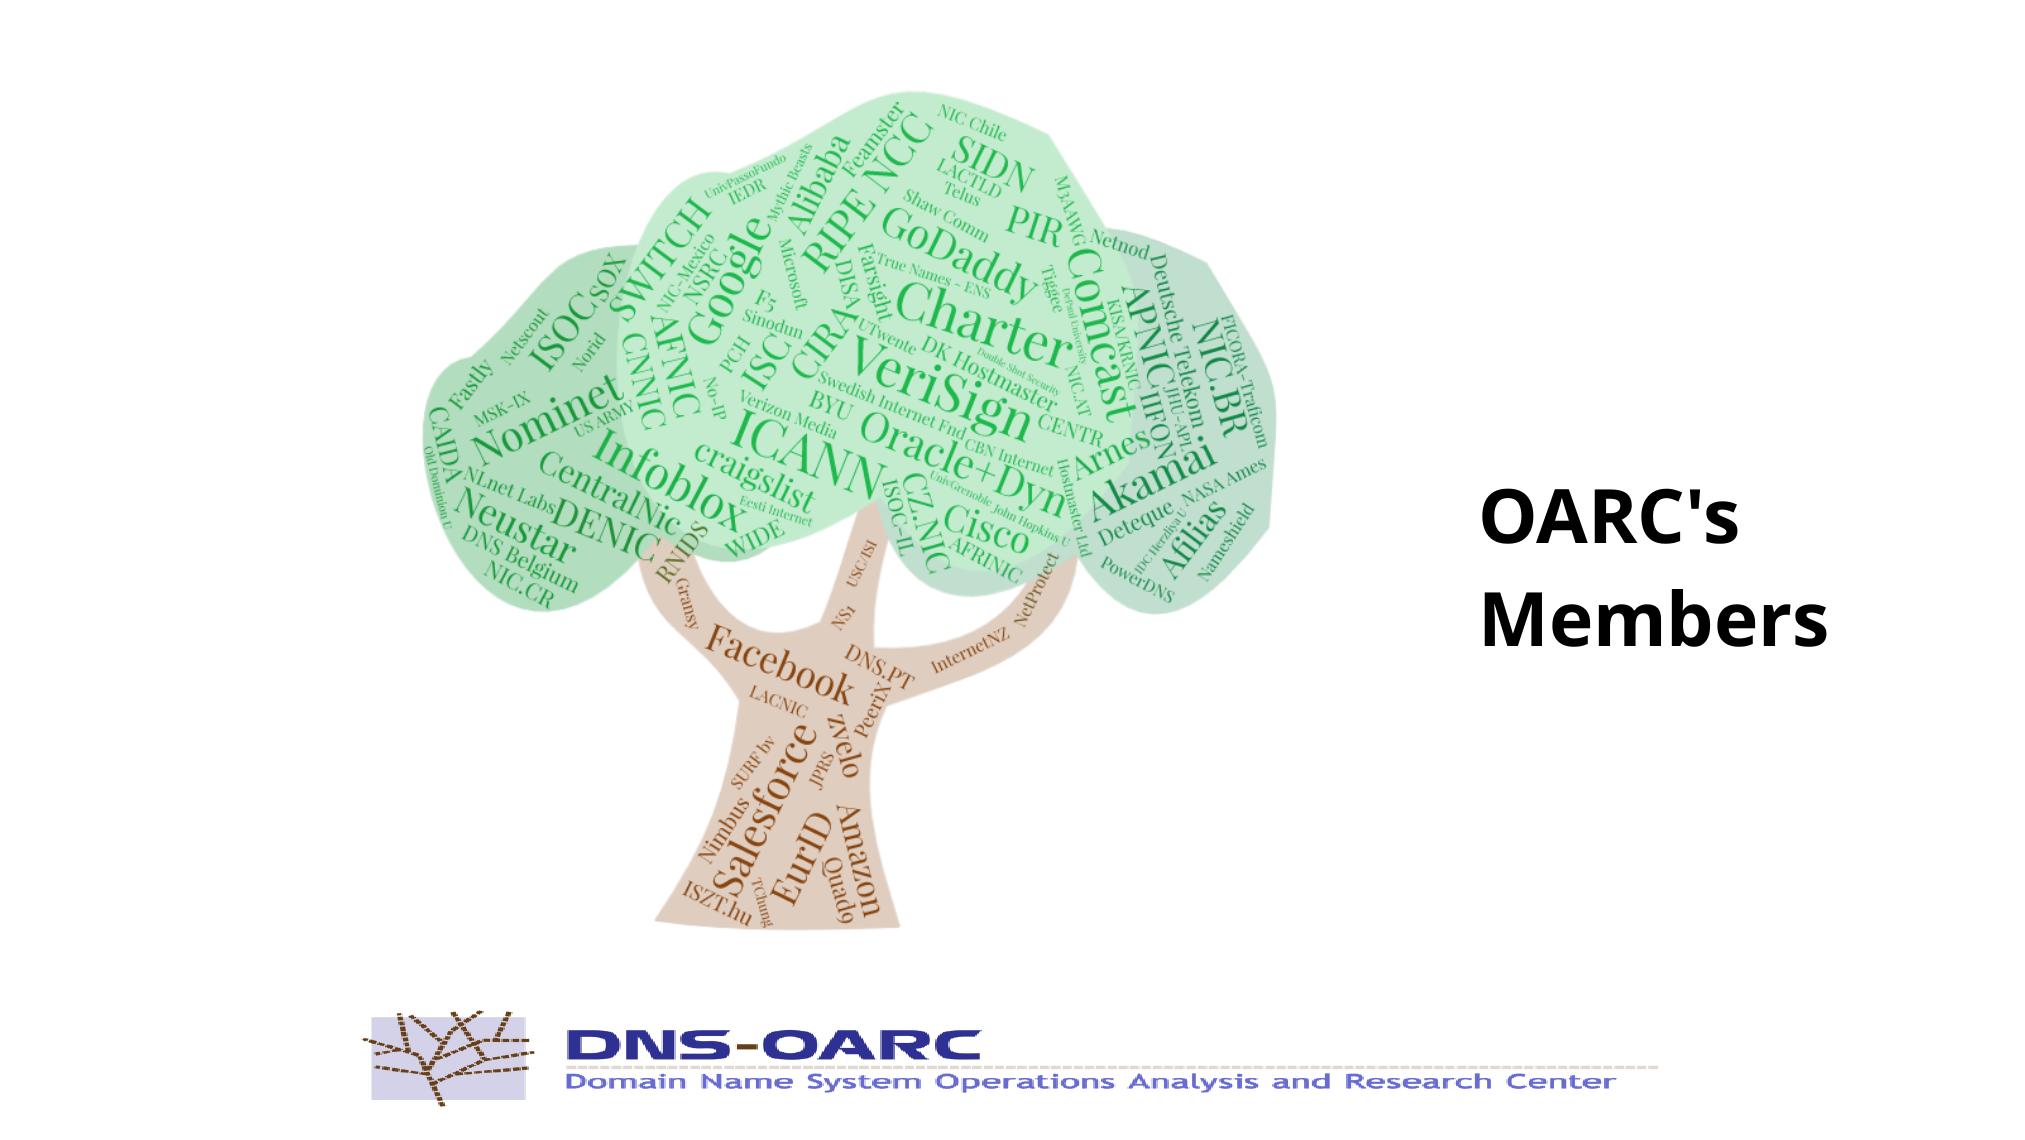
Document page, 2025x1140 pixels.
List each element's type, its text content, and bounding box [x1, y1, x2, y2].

picture [289, 1004, 1700, 1113]
list OARC's Members [1478, 463, 1925, 677]
picture [399, 68, 1300, 952]
